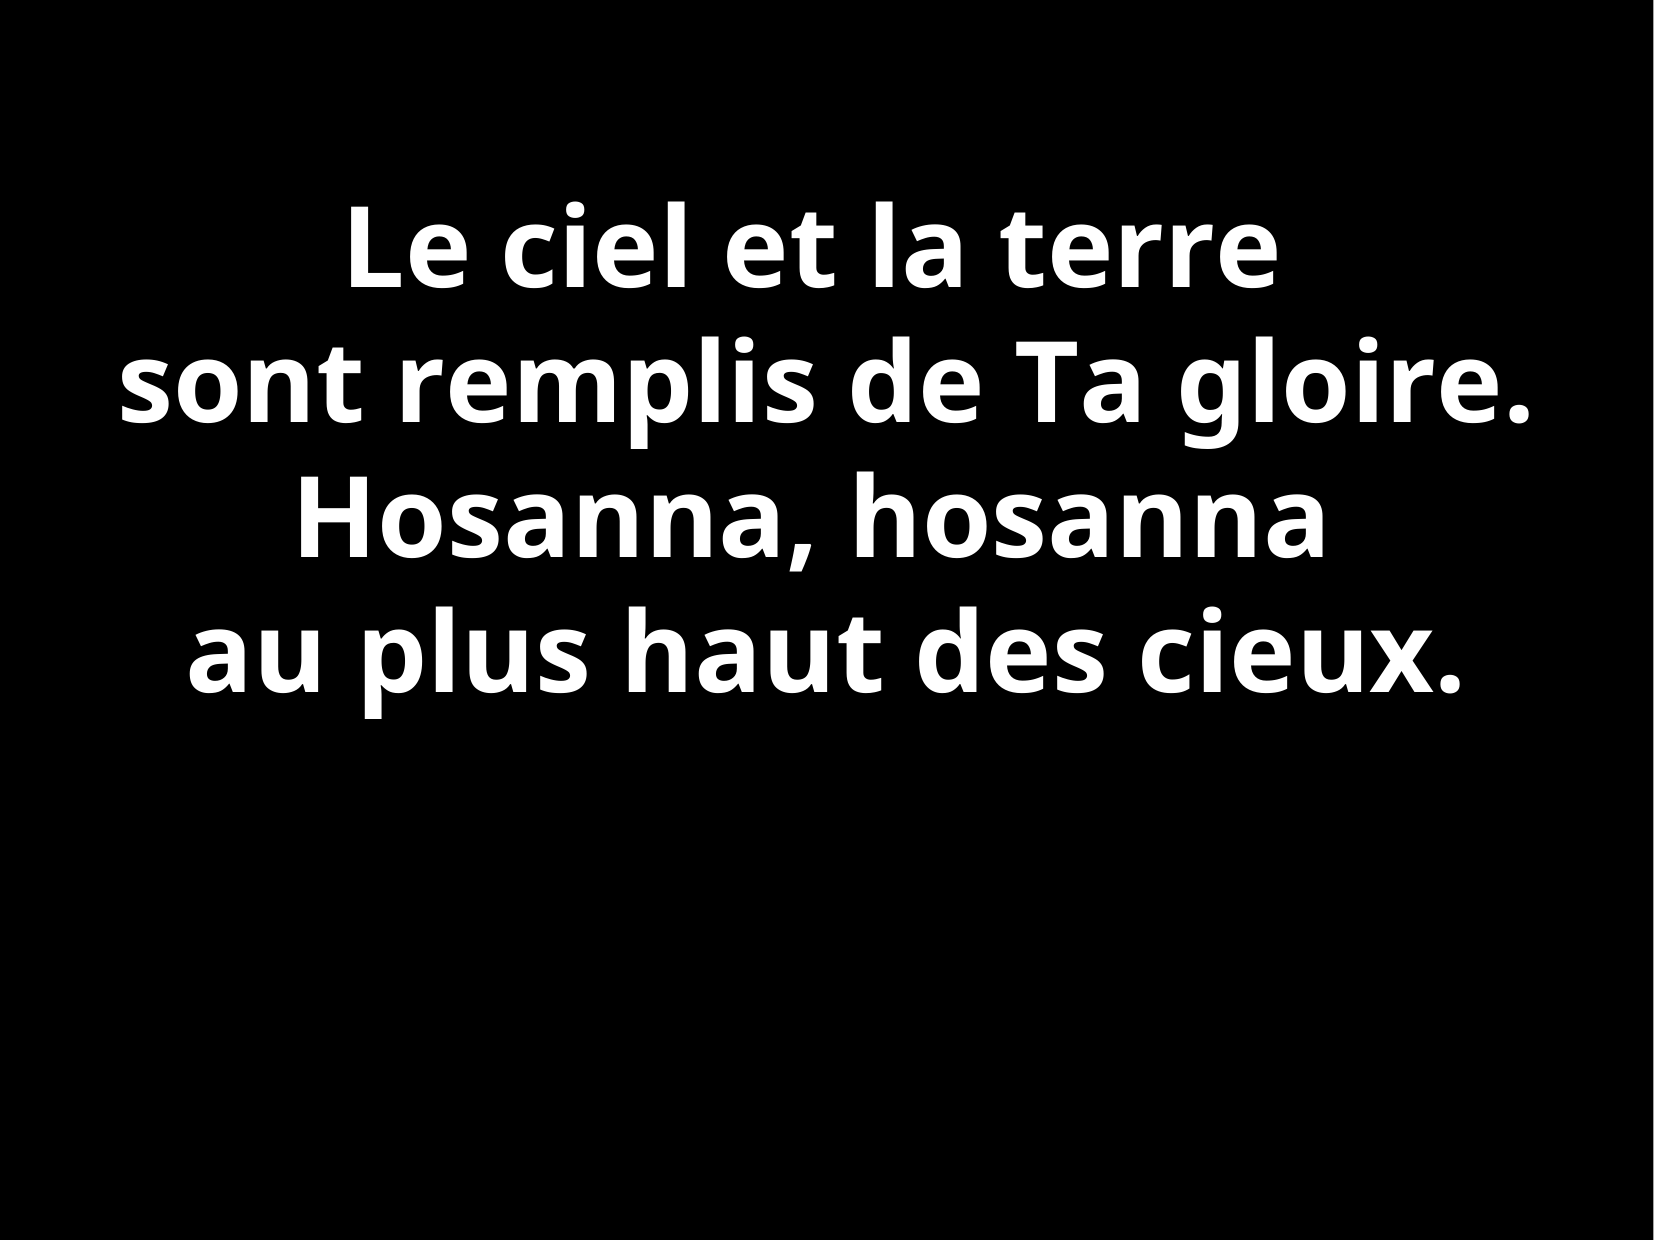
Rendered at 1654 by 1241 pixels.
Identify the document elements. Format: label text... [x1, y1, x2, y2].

title Le ciel et la terre sont remplis de Ta gloire. Hosanna, hosanna au plus haut des cieux. [45, 73, 1609, 651]
